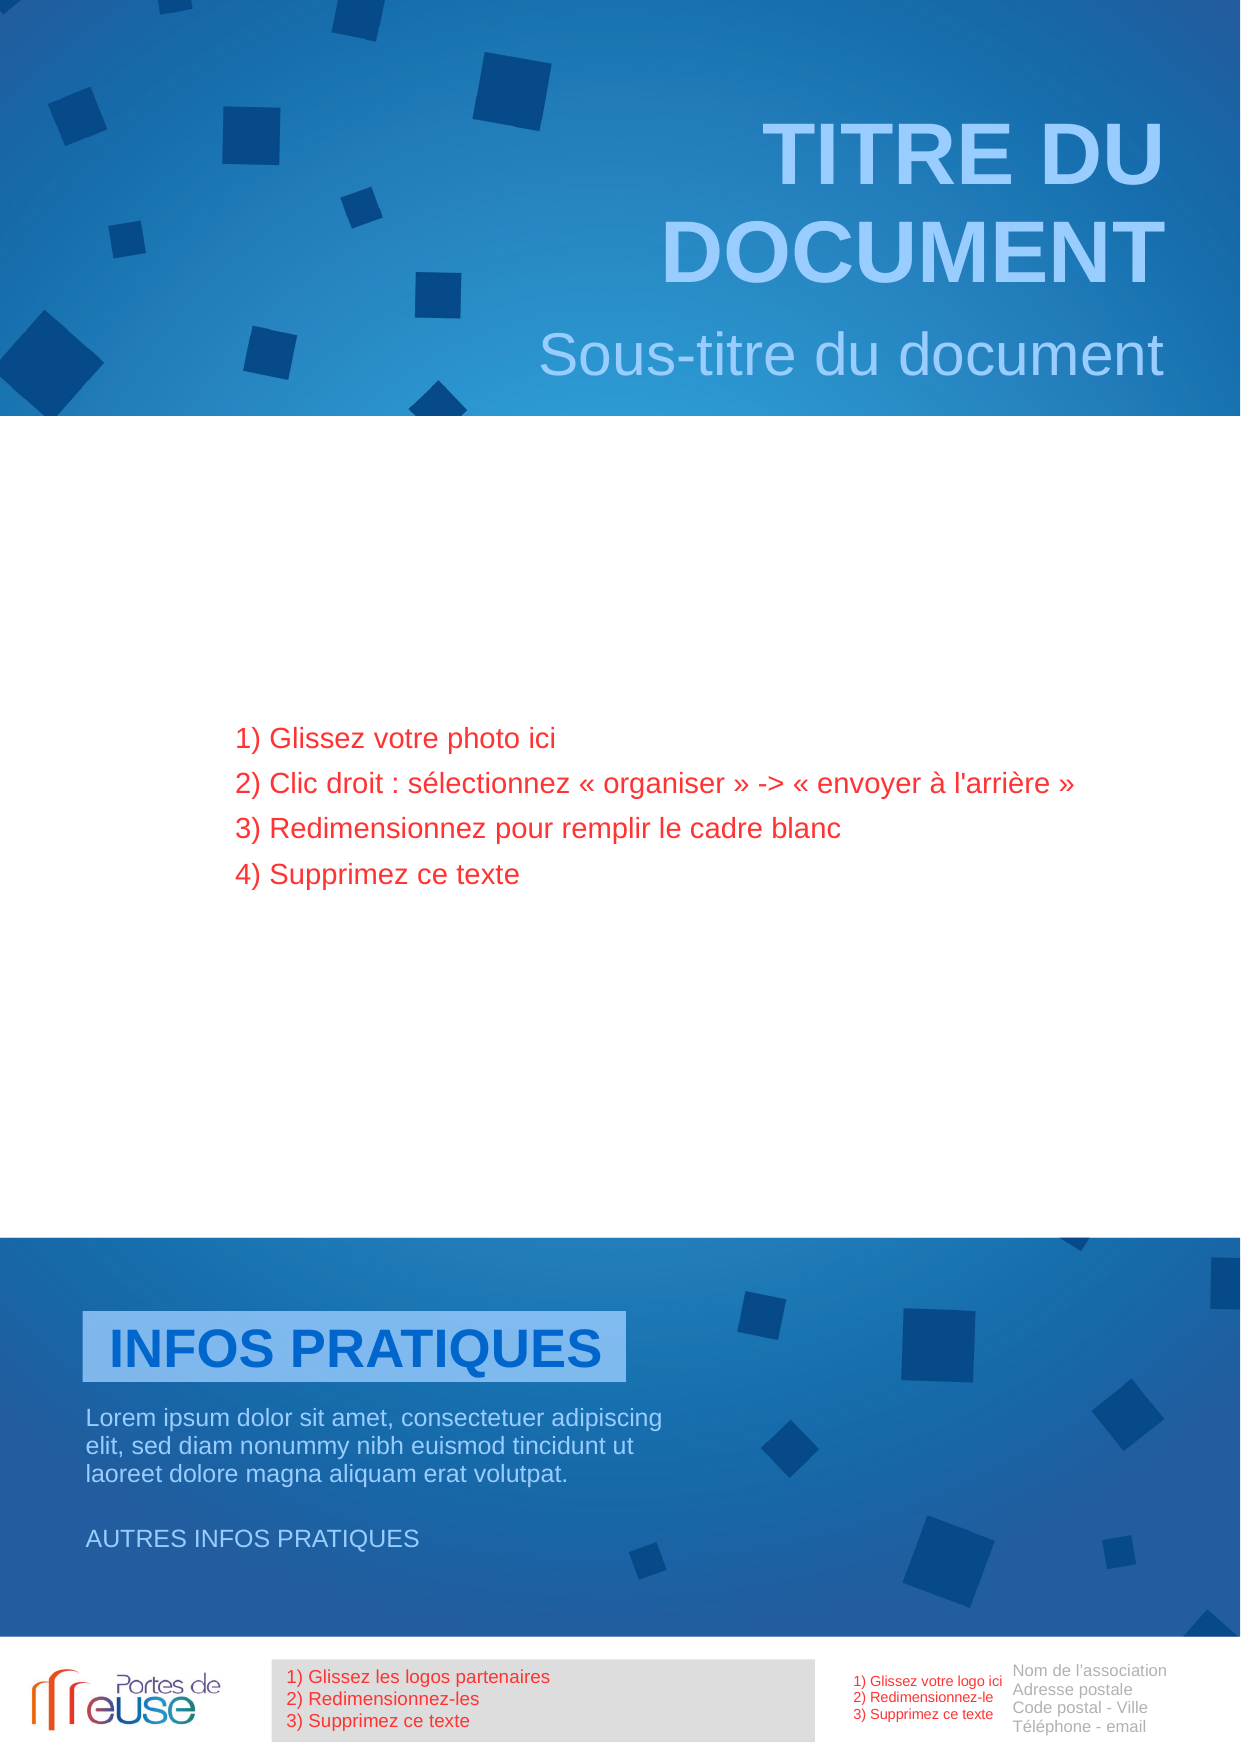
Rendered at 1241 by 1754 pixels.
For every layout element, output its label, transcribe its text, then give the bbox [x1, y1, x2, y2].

text_box AUTRES INFOS PRATIQUES [70, 1517, 437, 1564]
text_box 1) Glissez votre logo ici 2) Redimensionnez-le 3) Supprimez ce texte [838, 1665, 1019, 1748]
text_box 1) Glissez les logos partenaires 2) Redimensionnez-les 3) Supprimez ce texte [271, 1659, 564, 1739]
text_box Nom de l’association Adresse postale Code postal - Ville Téléphone - email [998, 1653, 1199, 1743]
text_box [82, 1311, 94, 1382]
picture [0, 1237, 1241, 1754]
text_box Sous-titre du document [348, 312, 1180, 407]
text_box [271, 1659, 815, 1743]
text_box TITRE DU DOCUMENT [484, 44, 1181, 309]
text_box Lorem ipsum dolor sit amet, consectetuer adipiscing elit, sed diam nonummy nibh euismod tincidunt ut laoreet dolore magna aliquam erat volutpat. [70, 1396, 686, 1495]
text_box 1) Glissez votre photo ici 2) Clic droit : sélectionnez « organiser » -> « envoyer à l'arrière » 3) Redimensionnez pour remplir le cadre blanc 4) Supprimez ce texte [220, 714, 1087, 993]
text_box INFOS PRATIQUES [94, 1311, 631, 1396]
picture [0, 0, 1241, 416]
